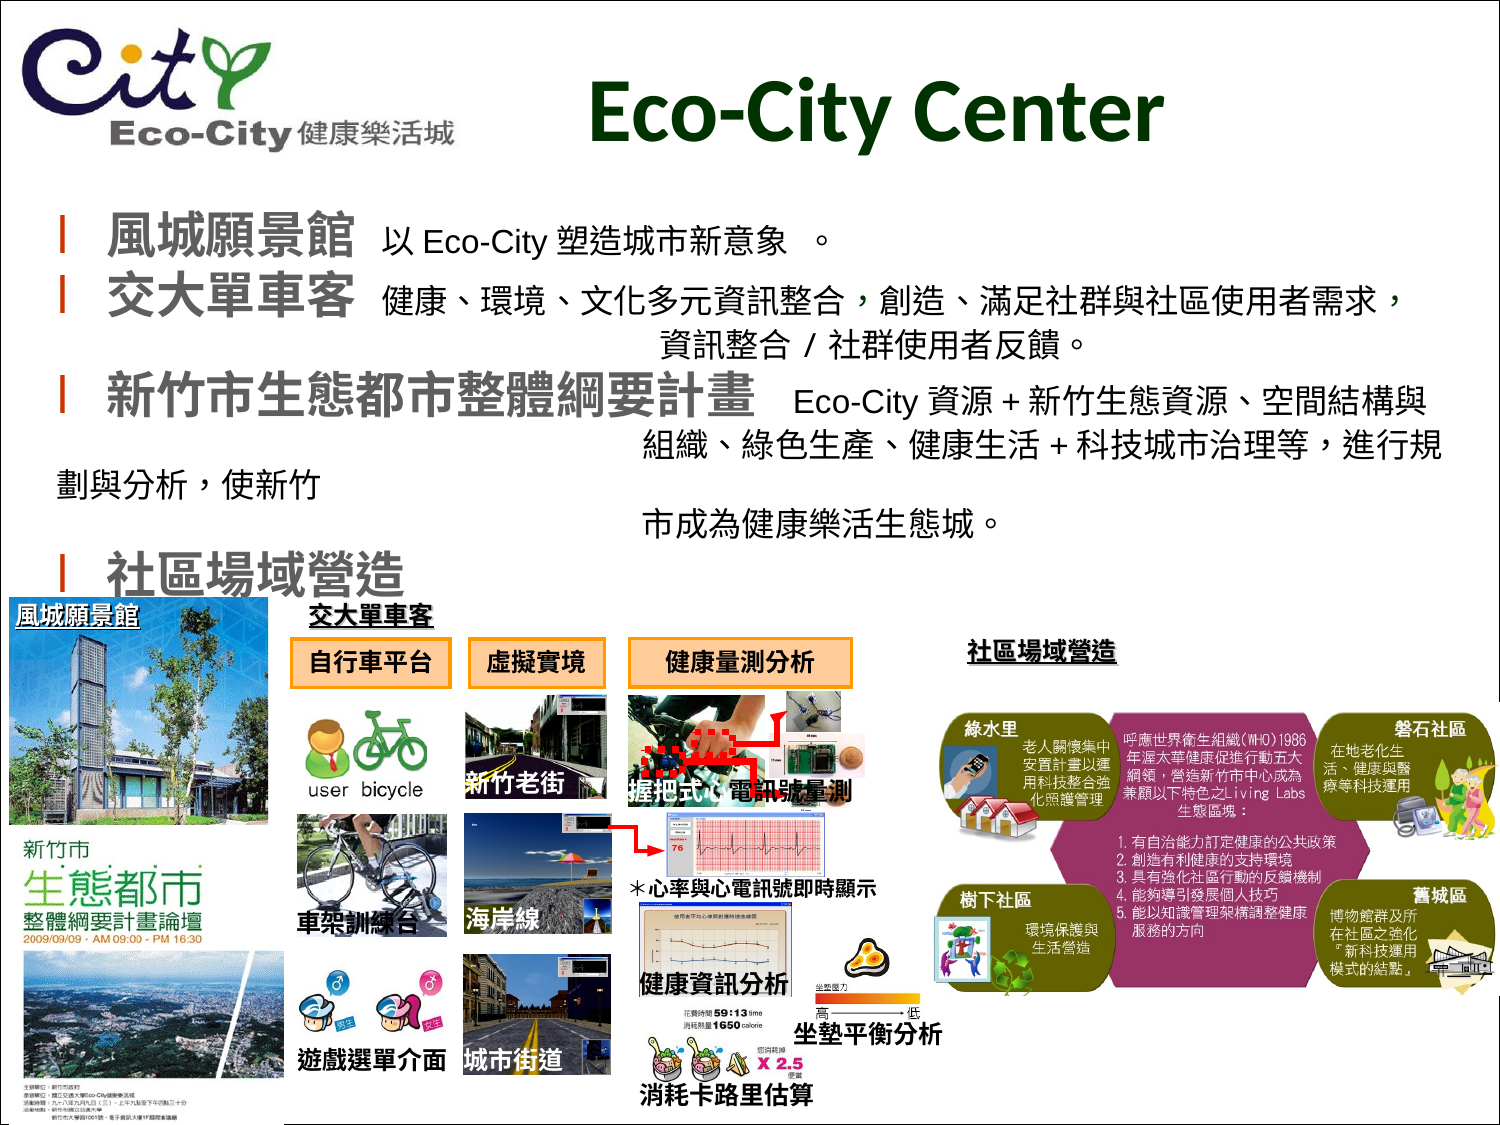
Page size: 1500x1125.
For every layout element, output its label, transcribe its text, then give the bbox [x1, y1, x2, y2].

picture [666, 812, 825, 868]
picture [297, 814, 447, 937]
picture [463, 954, 611, 1075]
picture [639, 902, 792, 961]
text_box ＊心率與心電訊號即時顯示 [613, 868, 892, 908]
text_box 城市街道 [462, 1037, 579, 1082]
text_box 坐墊平衡分析 [778, 1011, 959, 1056]
text_box 遊戲選單介面 [282, 1037, 462, 1082]
picture [927, 702, 1500, 996]
text_box 消耗卡路里估算 [624, 1072, 829, 1117]
picture [15, 20, 460, 157]
text_box 健康量測分析 [629, 638, 852, 687]
text_box 社區場域營造 [952, 627, 1140, 673]
text_box 健康資訊分析 [625, 961, 805, 1006]
picture [628, 695, 765, 767]
text_box 新竹老街 [450, 760, 581, 806]
picture [305, 702, 427, 808]
picture [464, 813, 612, 934]
picture [8, 834, 294, 1125]
text_box 自行車平台 [291, 639, 451, 688]
picture [296, 965, 451, 1037]
picture [639, 997, 809, 1072]
text_box 交大單車客 [293, 591, 458, 637]
text_box 車架訓練台 [280, 899, 437, 945]
picture [769, 691, 865, 767]
text_box 握把式心電訊號量測 [613, 767, 868, 812]
text_box 海岸線 [451, 896, 556, 941]
picture [769, 733, 774, 741]
picture [465, 694, 607, 799]
text_box [236, 583, 247, 597]
picture [810, 934, 924, 1011]
text_box 風城願景館 [0, 592, 164, 638]
text_box Eco-City Center [573, 43, 1465, 116]
picture [8, 597, 269, 827]
text_box 虛擬實境 [469, 639, 605, 688]
text_box 風城願景館 以Eco-City塑造城市新意象 。 交大單車客 健康、環境、文化多元資訊整合，創造、滿足社群與社區使用者需求， 資訊整合/社群使用者反饋。 新竹市生態都市整體綱要計畫 Eco-City資源+新竹生態資源、空間結構與 組織、綠色生產、健康生活+科技城市治理等，進行規劃與分析，使新竹 市成為健康樂活生態城。 社區場域營造 [41, 196, 1459, 527]
text_box [0, 0, 1500, 1125]
